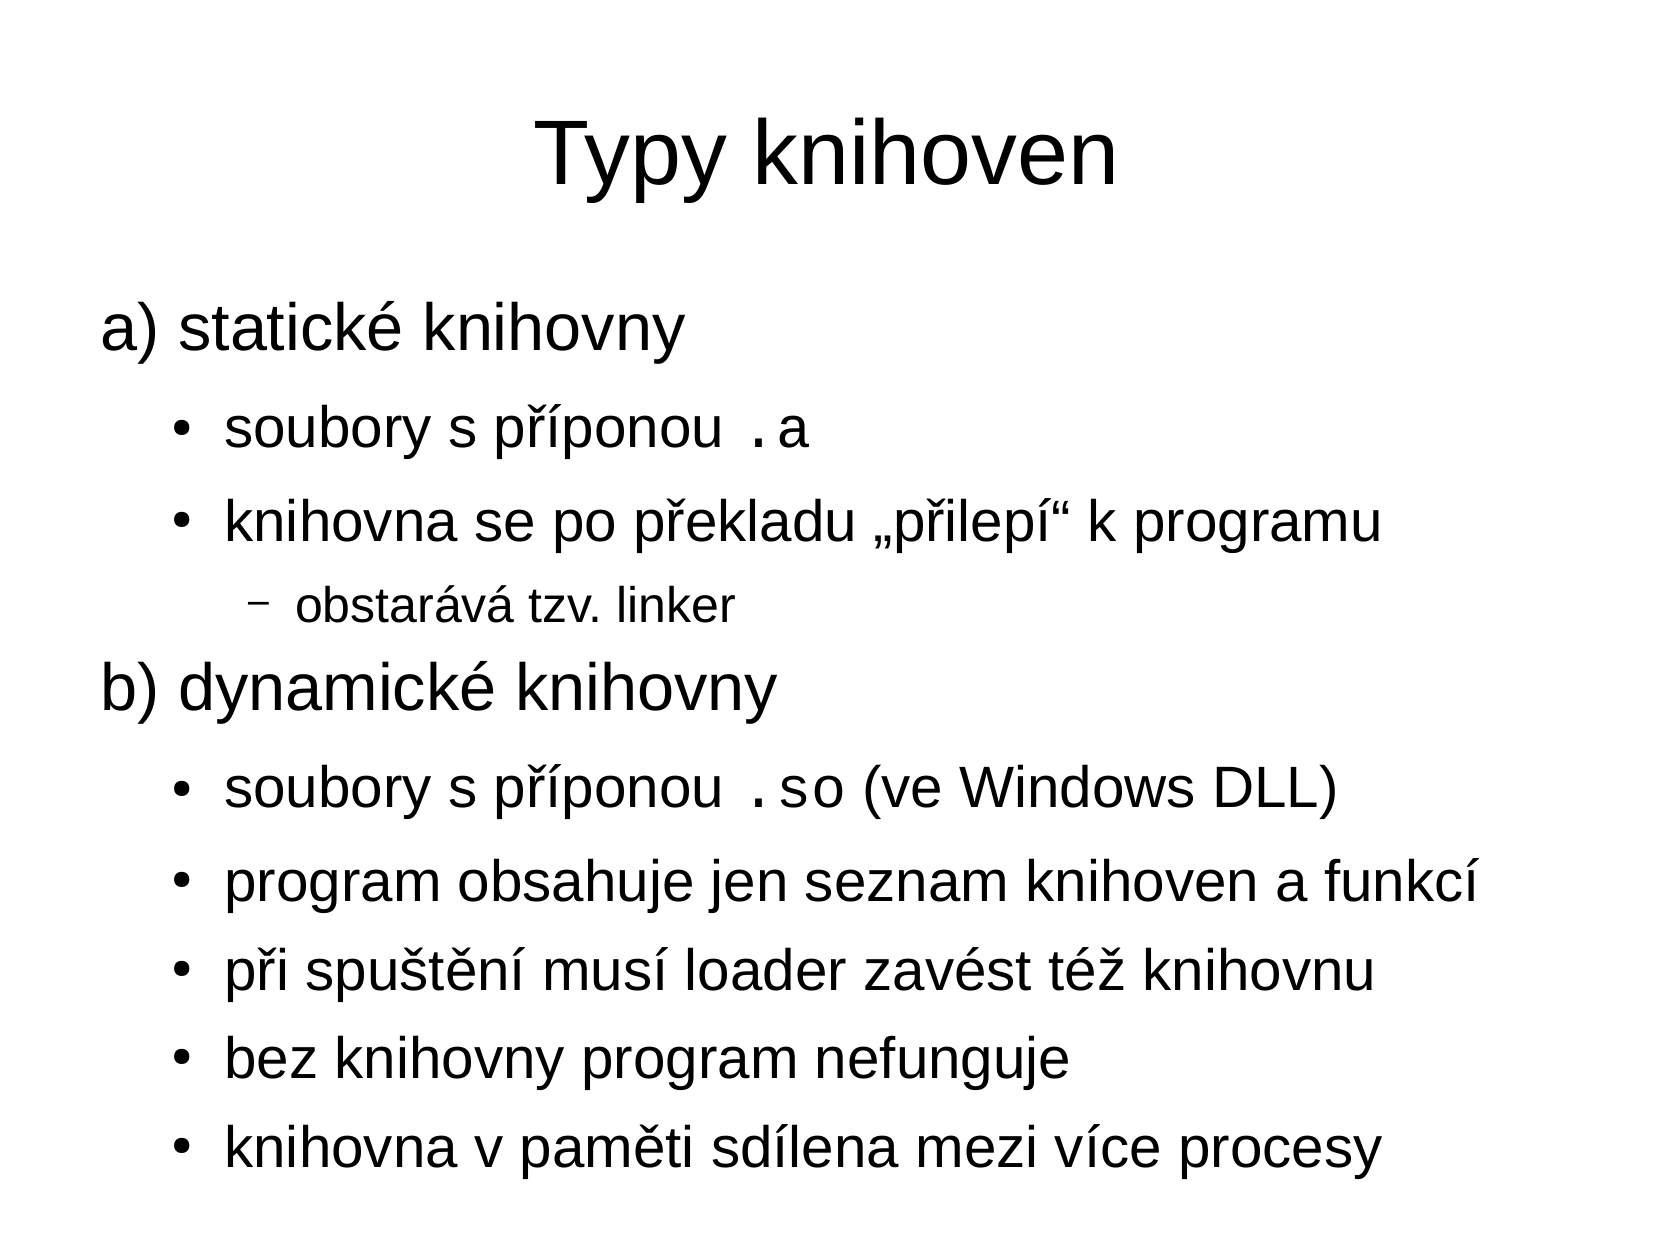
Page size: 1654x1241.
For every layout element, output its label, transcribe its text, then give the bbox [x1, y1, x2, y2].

list statické knihovny soubory s příponou .a knihovna se po překladu „přilepí“ k programu obstarává tzv. linker dynamické knihovny soubory s příponou .so (ve Windows DLL) program obsahuje jen seznam knihoven a funkcí při spuštění musí loader zavést též knihovnu bez knihovny program nefunguje knihovna v paměti sdílena mezi více procesy [82, 290, 1571, 1180]
title Typy knihoven [82, 56, 1571, 250]
